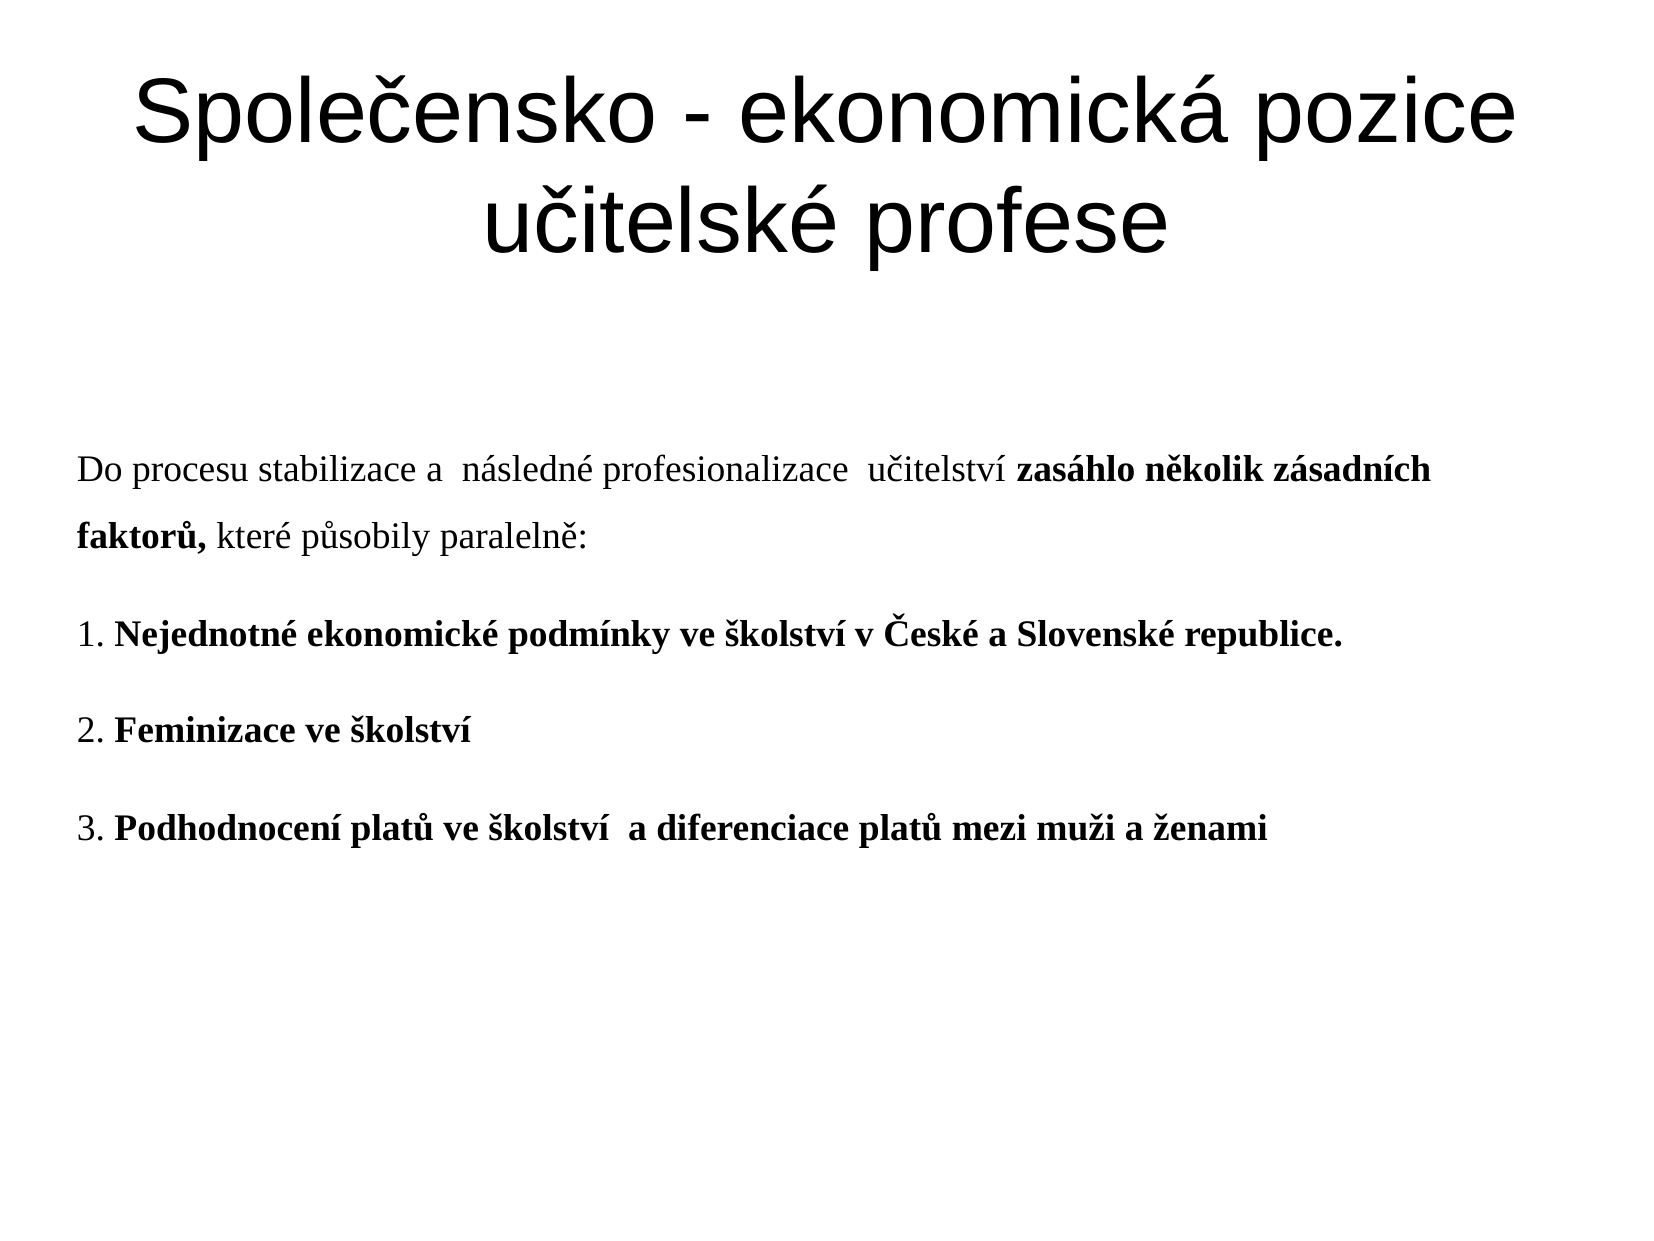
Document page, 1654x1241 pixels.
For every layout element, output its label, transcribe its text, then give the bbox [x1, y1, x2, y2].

title Společensko - ekonomická pozice učitelské profese [82, 50, 1571, 256]
subtitle Do procesu stabilizace a následné profesionalizace učitelství zasáhlo několik zásadních faktorů, které působily paralelně: 1. Nejednotné ekonomické podmínky ve školství v České a Slovenské republice. 2. Feminizace ve školství 3. Podhodnocení platů ve školství a diferenciace platů mezi muži a ženami [76, 318, 1565, 1123]
